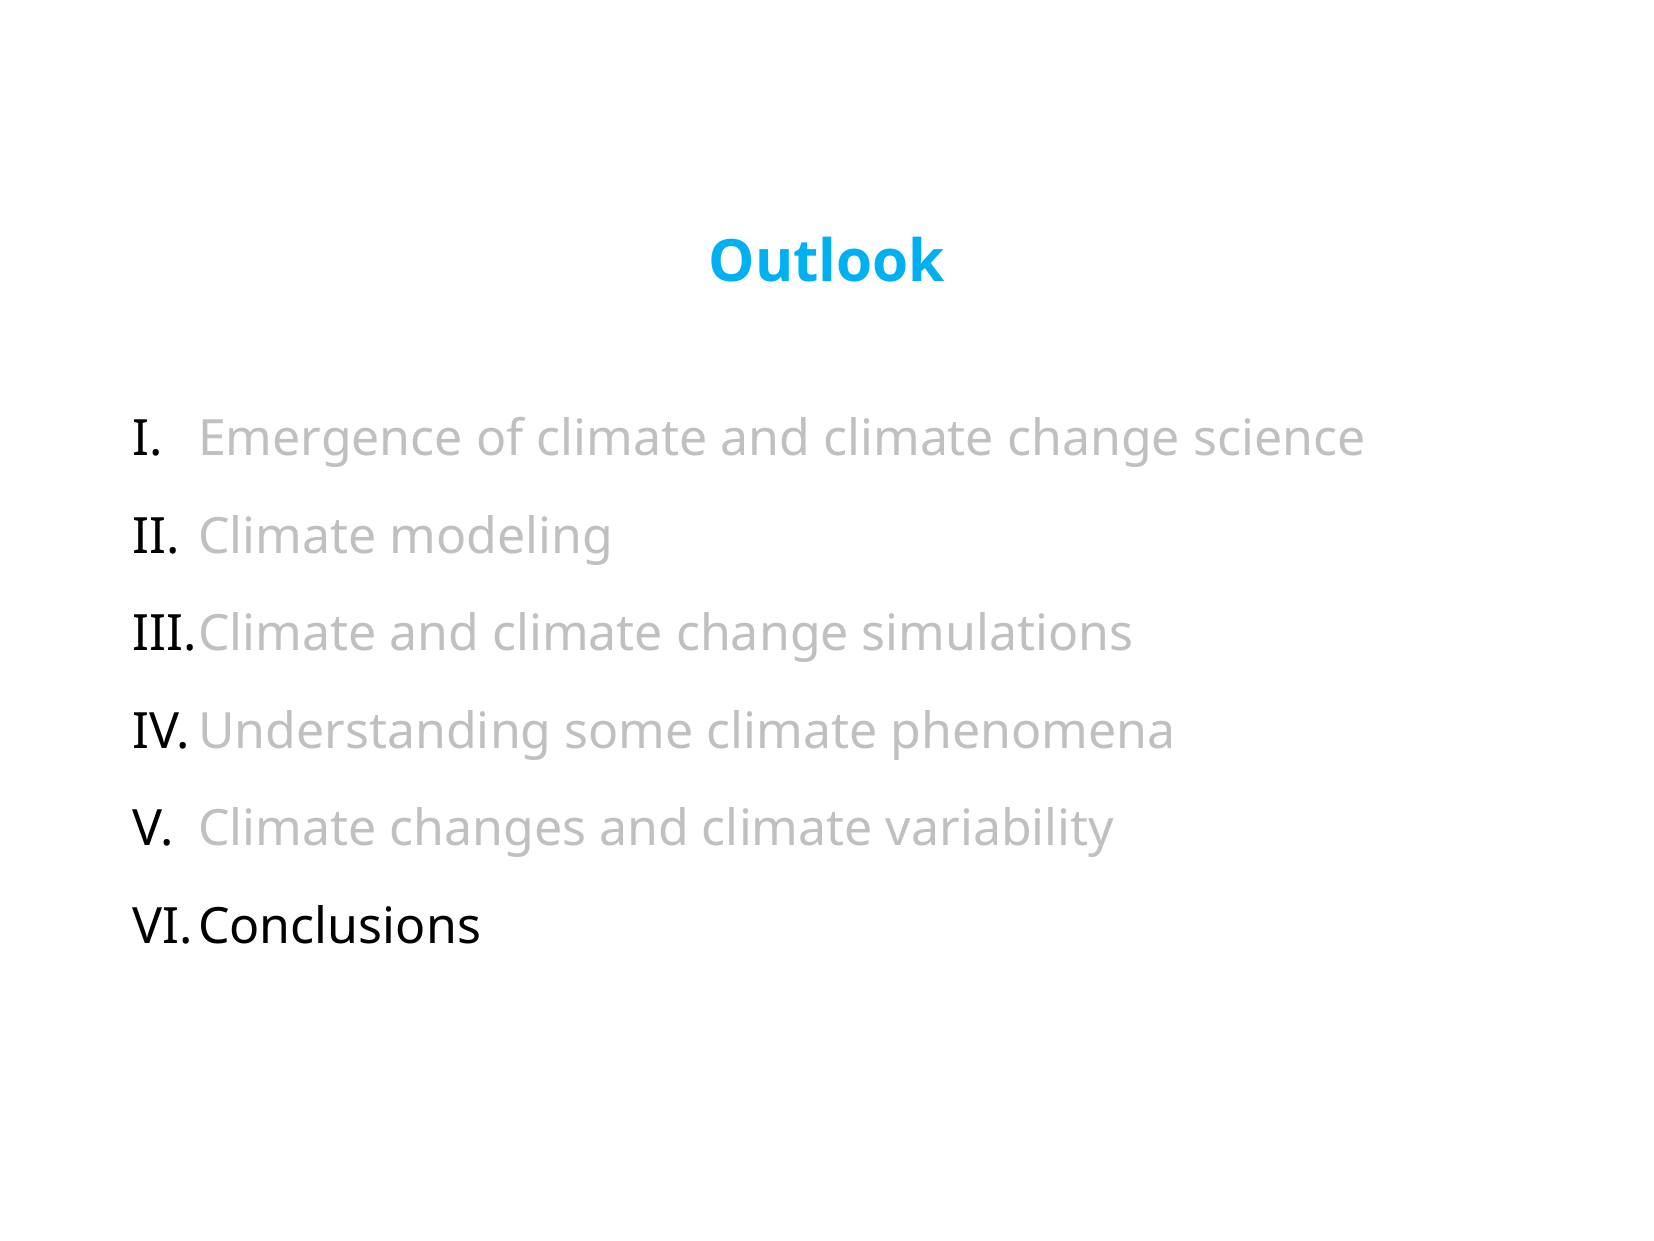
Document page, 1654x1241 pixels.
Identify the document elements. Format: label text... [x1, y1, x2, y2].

text_box Outlook [58, 219, 1595, 389]
text_box Emergence of climate and climate change science Climate modeling Climate and climate change simulations Understanding some climate phenomena Climate changes and climate variability Conclusions [117, 398, 1556, 977]
